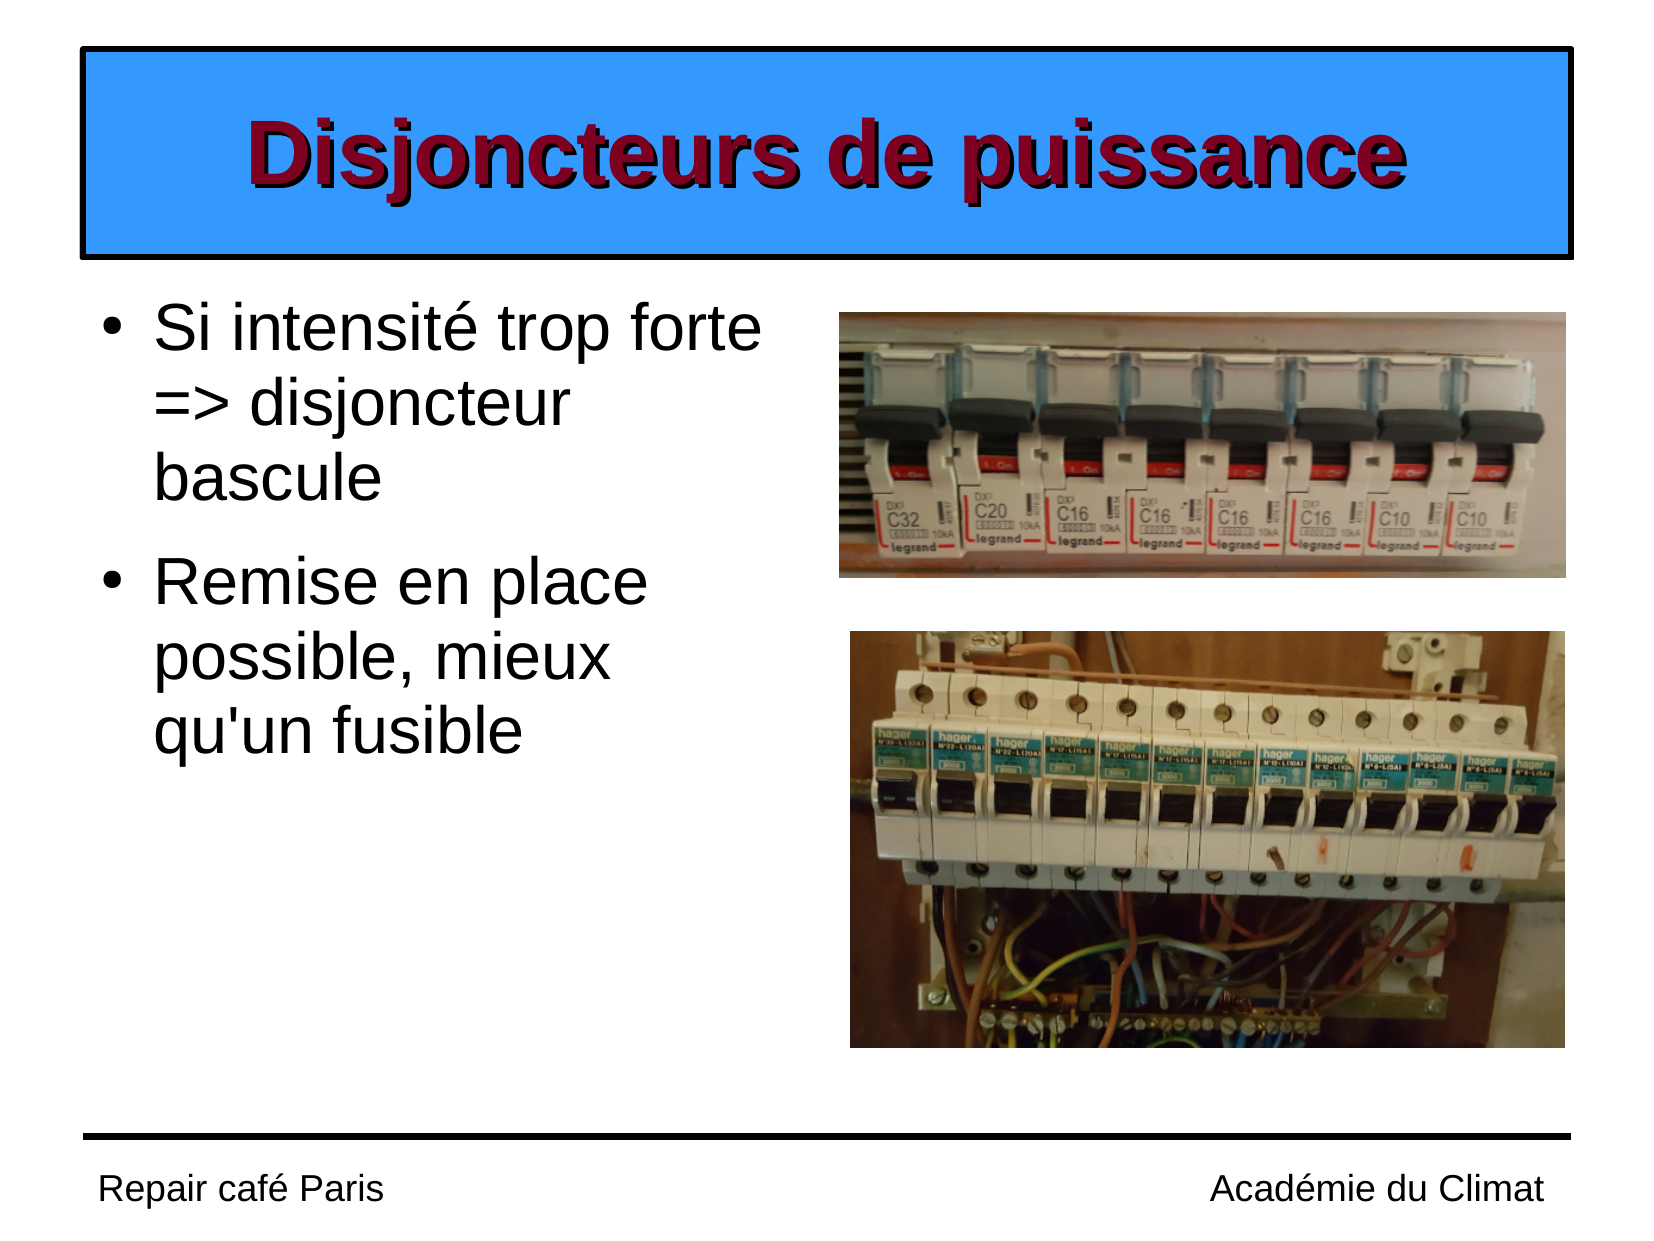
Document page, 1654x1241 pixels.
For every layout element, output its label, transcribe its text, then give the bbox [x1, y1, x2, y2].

picture [839, 312, 1566, 578]
list Si intensité trop forte => disjoncteur bascule Remise en place possible, mieux qu'un fusible [82, 290, 792, 1111]
picture [850, 631, 1565, 1048]
title Disjoncteurs de puissance [82, 49, 1571, 257]
text_box Repair café Paris Académie du Climat [82, 1160, 1571, 1217]
